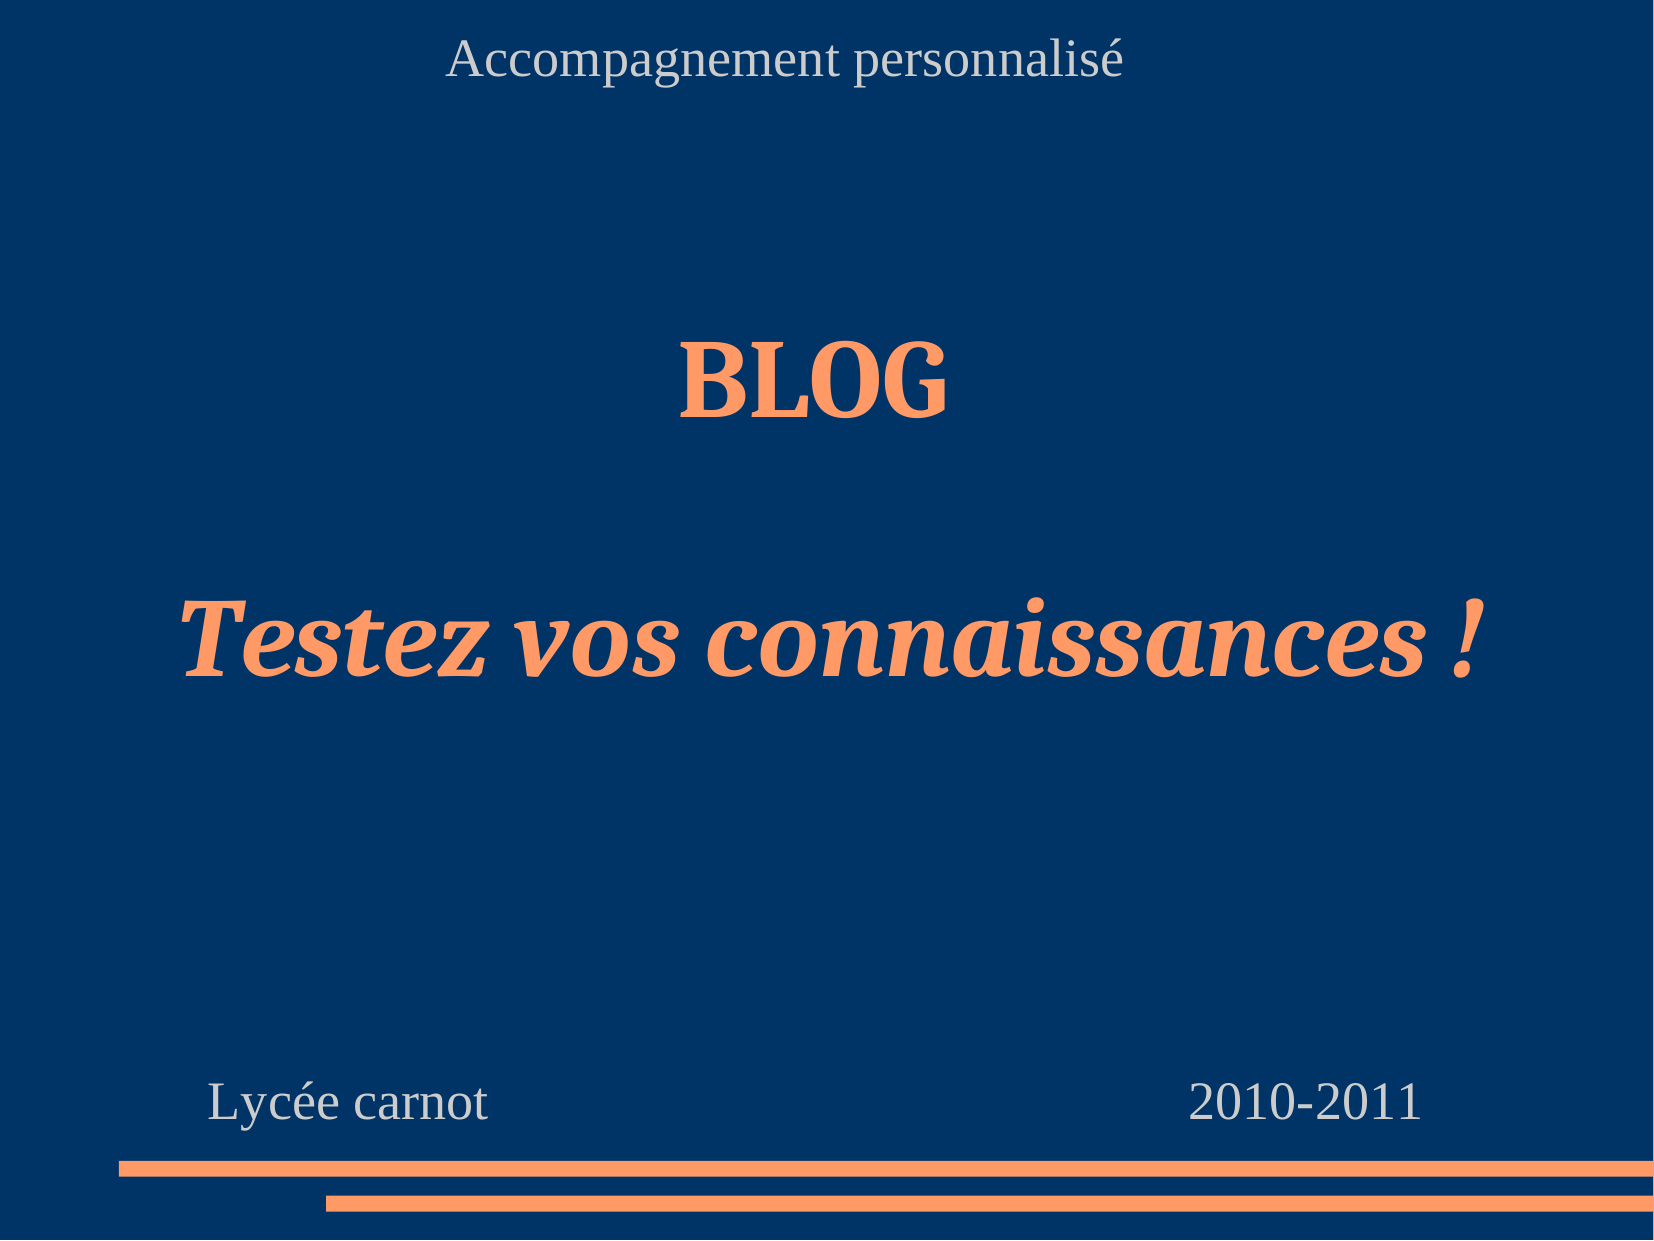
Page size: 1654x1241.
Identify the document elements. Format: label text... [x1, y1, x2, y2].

title BLOG Testez vos connaissances ! [90, 312, 1536, 695]
text_box Accompagnement personnalisé [177, 27, 1394, 89]
subtitle Lycée carnot 2010-2011 [37, 695, 1595, 1241]
